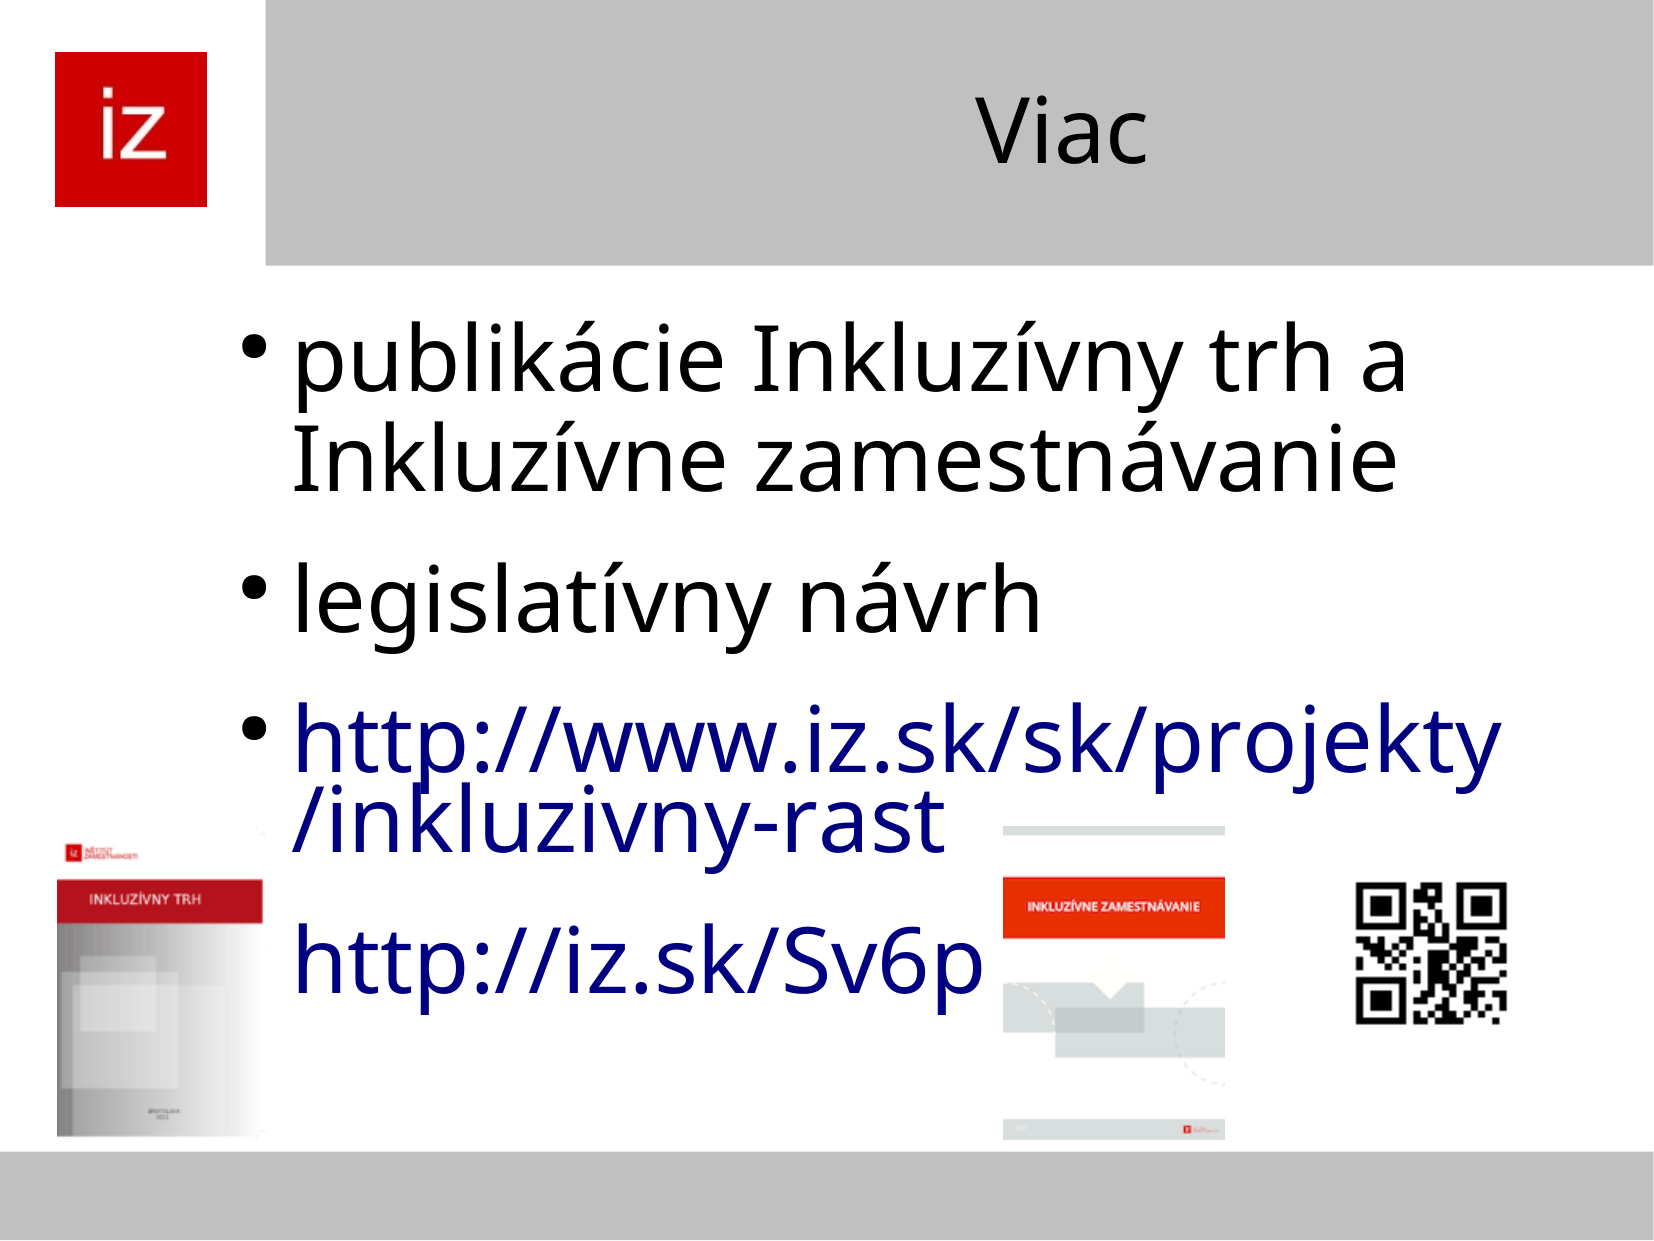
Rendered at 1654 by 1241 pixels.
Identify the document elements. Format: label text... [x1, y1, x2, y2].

picture [1328, 856, 1536, 1052]
picture [57, 826, 266, 1140]
title Viac [561, 29, 1565, 237]
picture [55, 52, 207, 207]
picture [1003, 826, 1225, 1140]
list publikácie Inkluzívny trh a Inkluzívne zamestnávanie legislatívny návrh http://www.iz.sk/sk/projekty/inkluzivny-rast http://iz.sk/Sv6p [124, 311, 1536, 1093]
